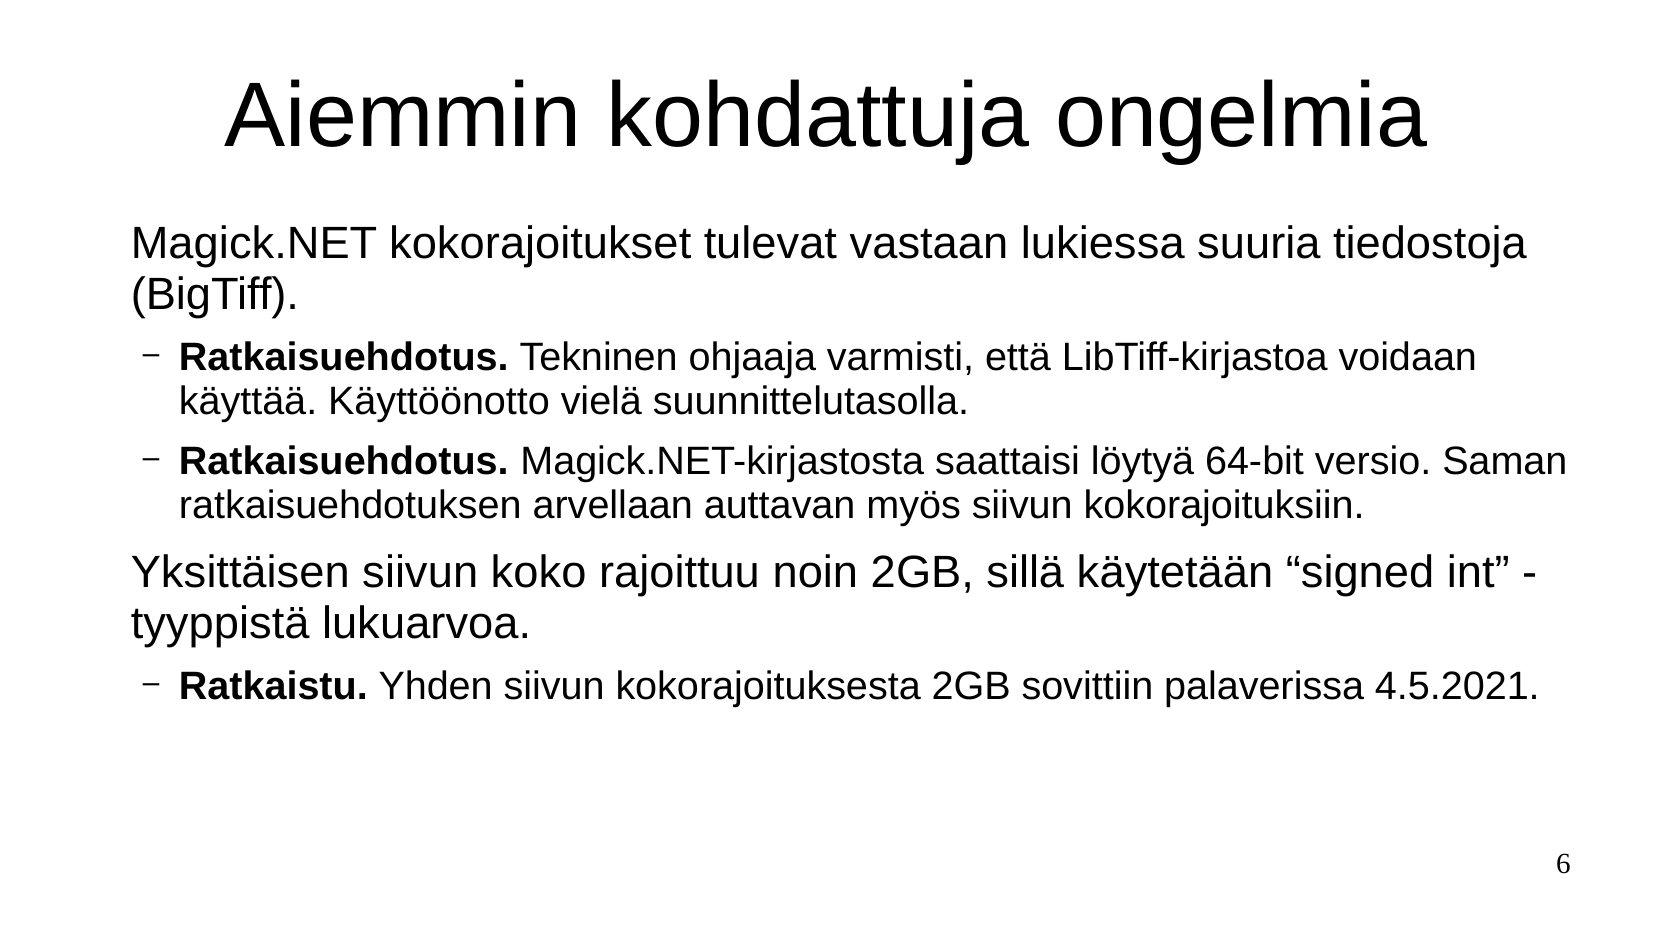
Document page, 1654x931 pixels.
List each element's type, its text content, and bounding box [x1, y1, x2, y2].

list Magick.NET kokorajoitukset tulevat vastaan lukiessa suuria tiedostoja (BigTiff). Ratkaisuehdotus. Tekninen ohjaaja varmisti, että LibTiff-kirjastoa voidaan käyttää. Käyttöönotto vielä suunnittelutasolla. Ratkaisuehdotus. Magick.NET-kirjastosta saattaisi löytyä 64-bit versio. Saman ratkaisuehdotuksen arvellaan auttavan myös siivun kokorajoituksiin. Yksittäisen siivun koko rajoittuu noin 2GB, sillä käytetään “signed int” -tyyppistä lukuarvoa. Ratkaistu. Yhden siivun kokorajoituksesta 2GB sovittiin palaverissa 4.5.2021. [82, 217, 1571, 758]
title Aiemmin kohdattuja ongelmia [82, 37, 1571, 193]
